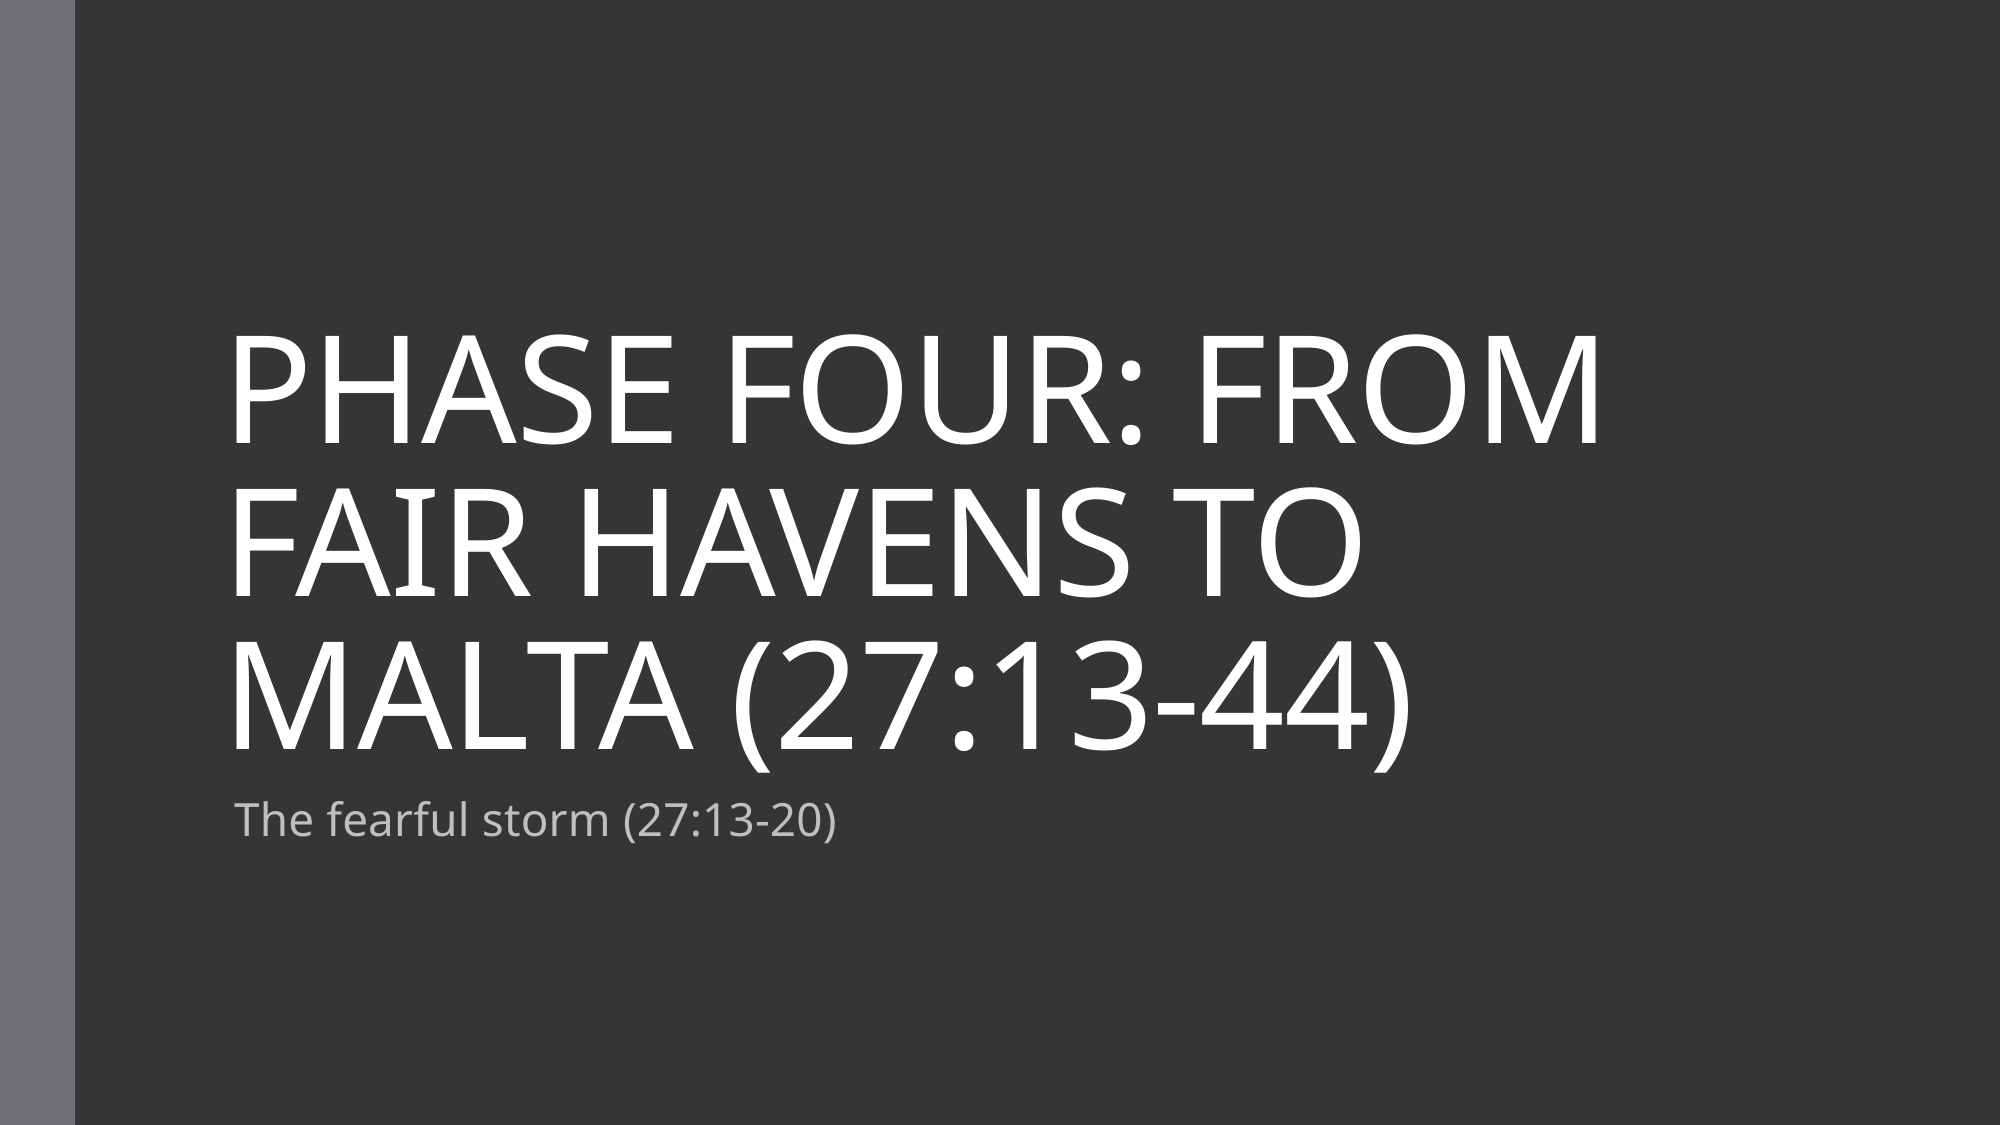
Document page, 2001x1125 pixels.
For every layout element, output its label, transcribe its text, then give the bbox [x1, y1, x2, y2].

subtitle The fearful storm (27:13-20) [206, 787, 1752, 1066]
title PHASE FOUR: FROM FAIR HAVENS TO MALTA (27:13-44) [206, 124, 1752, 787]
